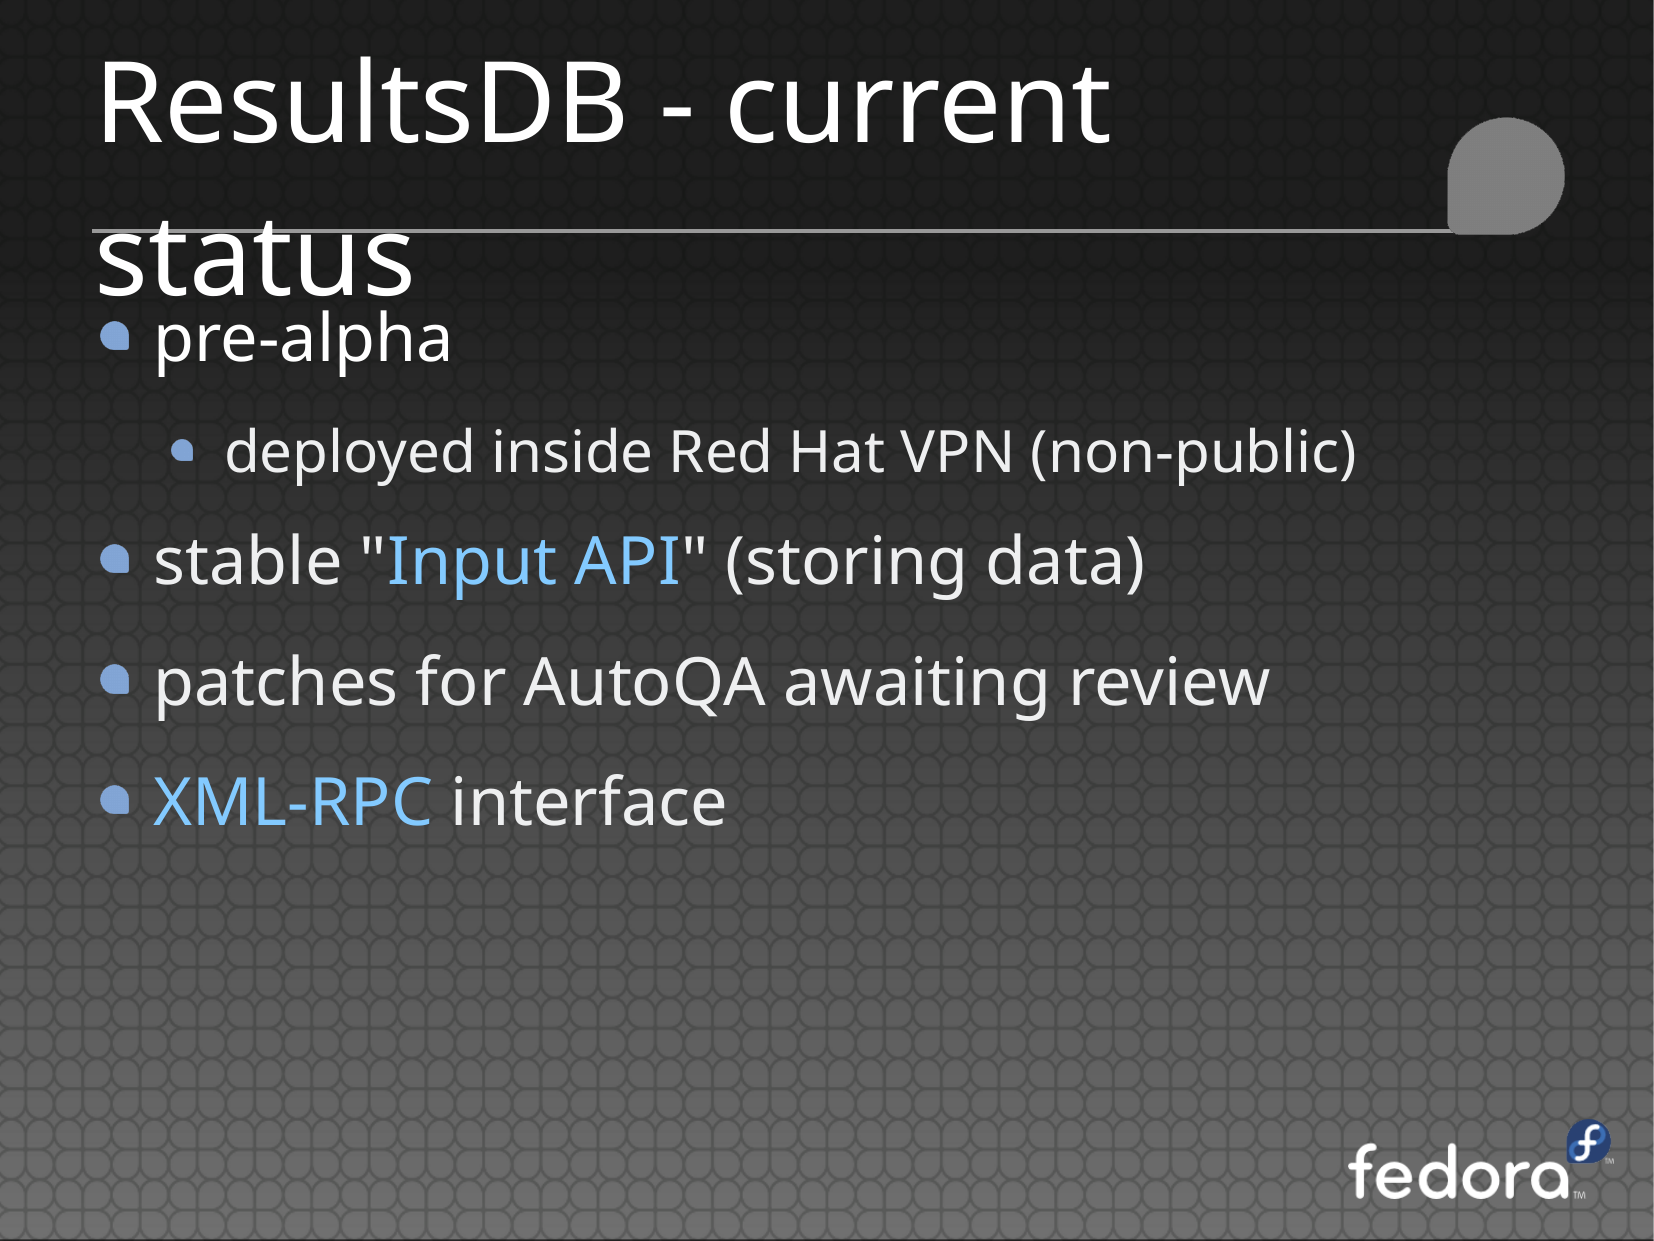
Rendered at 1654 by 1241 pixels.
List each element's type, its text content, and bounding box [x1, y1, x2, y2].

list pre-alpha deployed inside Red Hat VPN (non-public) stable "Input API" (storing data) patches for AutoQA awaiting review XML-RPC interface [82, 290, 1571, 1094]
picture [0, 0, 1654, 1241]
title ResultsDB - current status [94, 100, 1426, 251]
